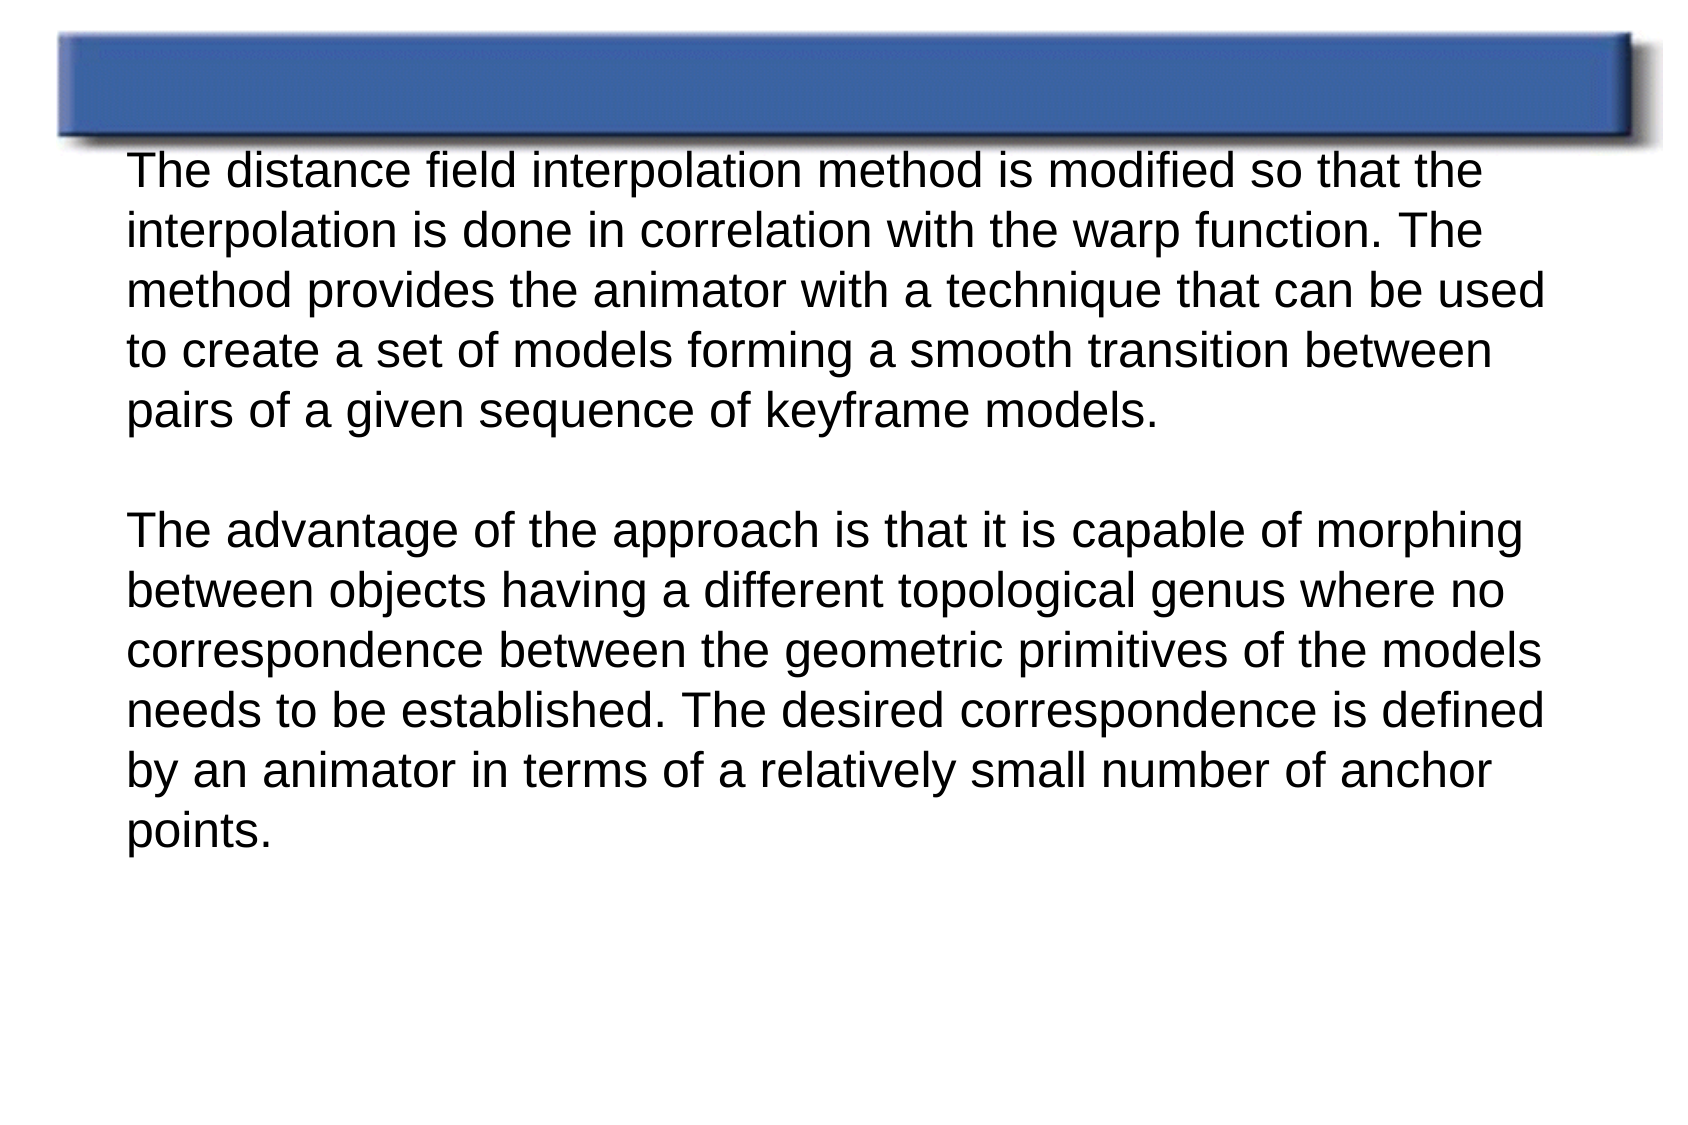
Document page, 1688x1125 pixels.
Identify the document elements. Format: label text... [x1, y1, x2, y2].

text_box The distance field interpolation method is modified so that the interpolation is done in correlation with the warp function. The method provides the animator with a technique that can be used to create a set of models forming a smooth transition between pairs of a given sequence of keyframe models. The advantage of the approach is that it is capable of morphing between objects having a different topological genus where no correspondence between the geometric primitives of the models needs to be established. The desired correspondence is defined by an animator in terms of a relatively small number of anchor points. [111, 129, 1577, 866]
picture [56, 29, 1663, 156]
